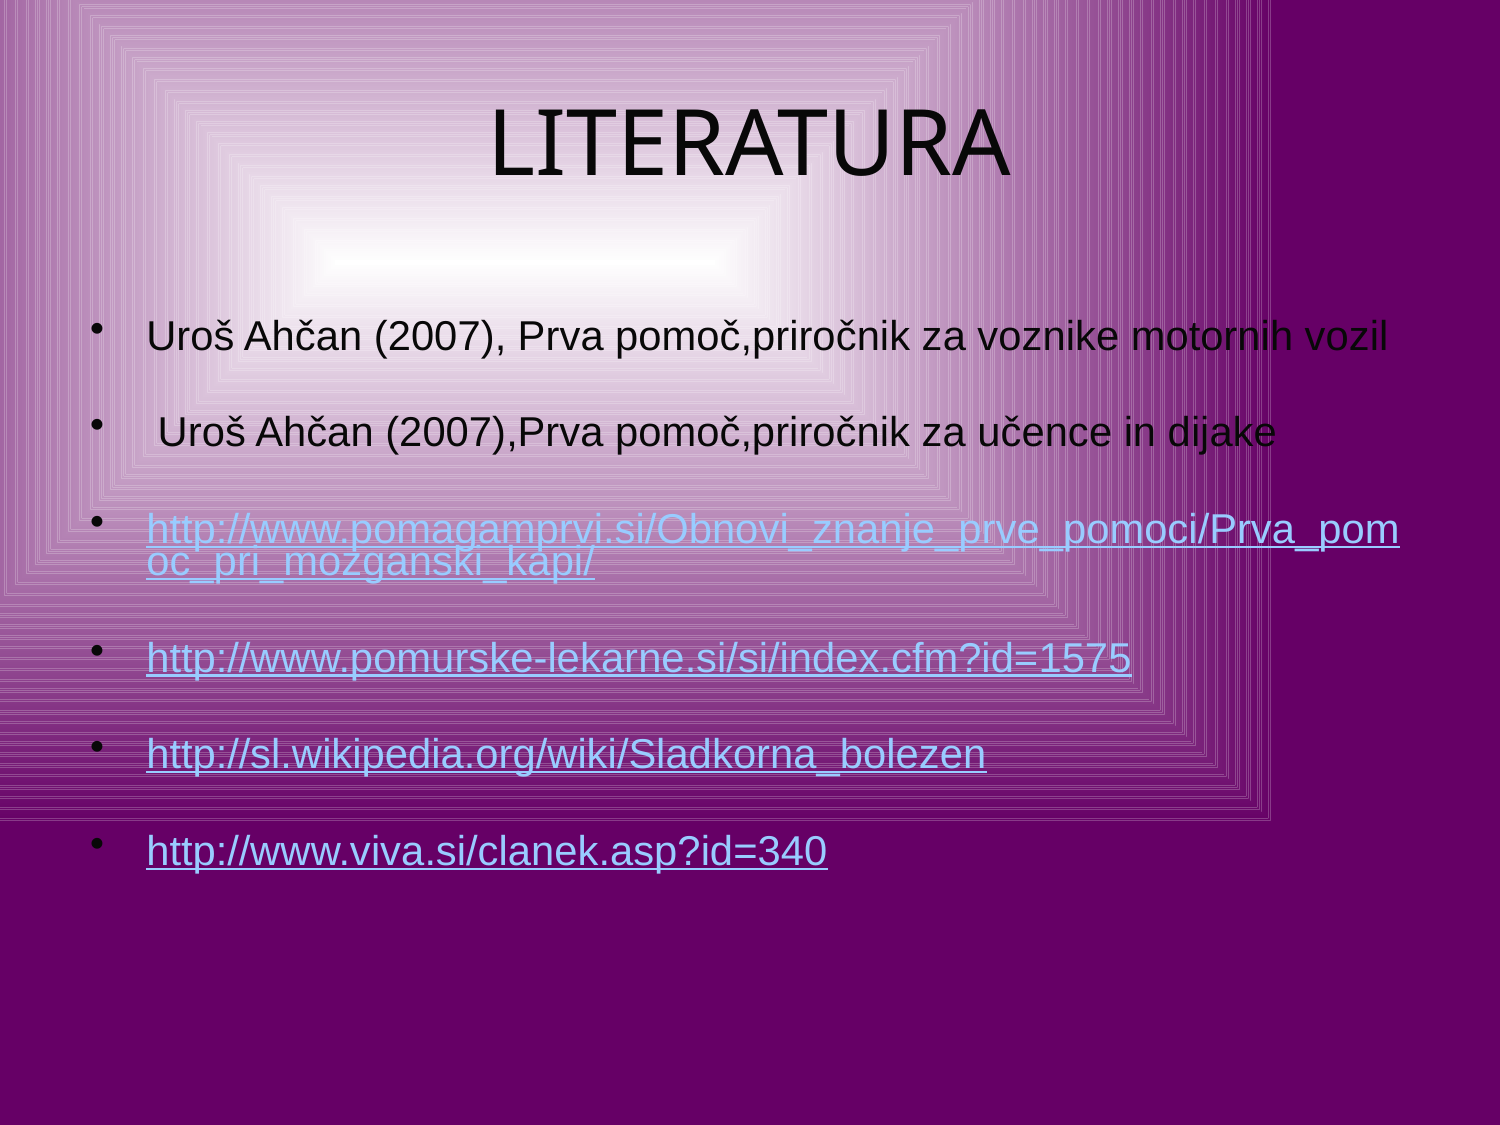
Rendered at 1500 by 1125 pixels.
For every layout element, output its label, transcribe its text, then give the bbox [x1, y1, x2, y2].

title LITERATURA [75, 45, 1425, 233]
list Uroš Ahčan (2007), Prva pomoč,priročnik za voznike motornih vozil Uroš Ahčan (2007),Prva pomoč,priročnik za učence in dijake http://www.pomagamprvi.si/Obnovi_znanje_prve_pomoci/Prva_pomoc_pri_mozganski_kapi/ http://www.pomurske-lekarne.si/si/index.cfm?id=1575 http://sl.wikipedia.org/wiki/Sladkorna_bolezen http://www.viva.si/clanek.asp?id=340 [75, 262, 1425, 1005]
